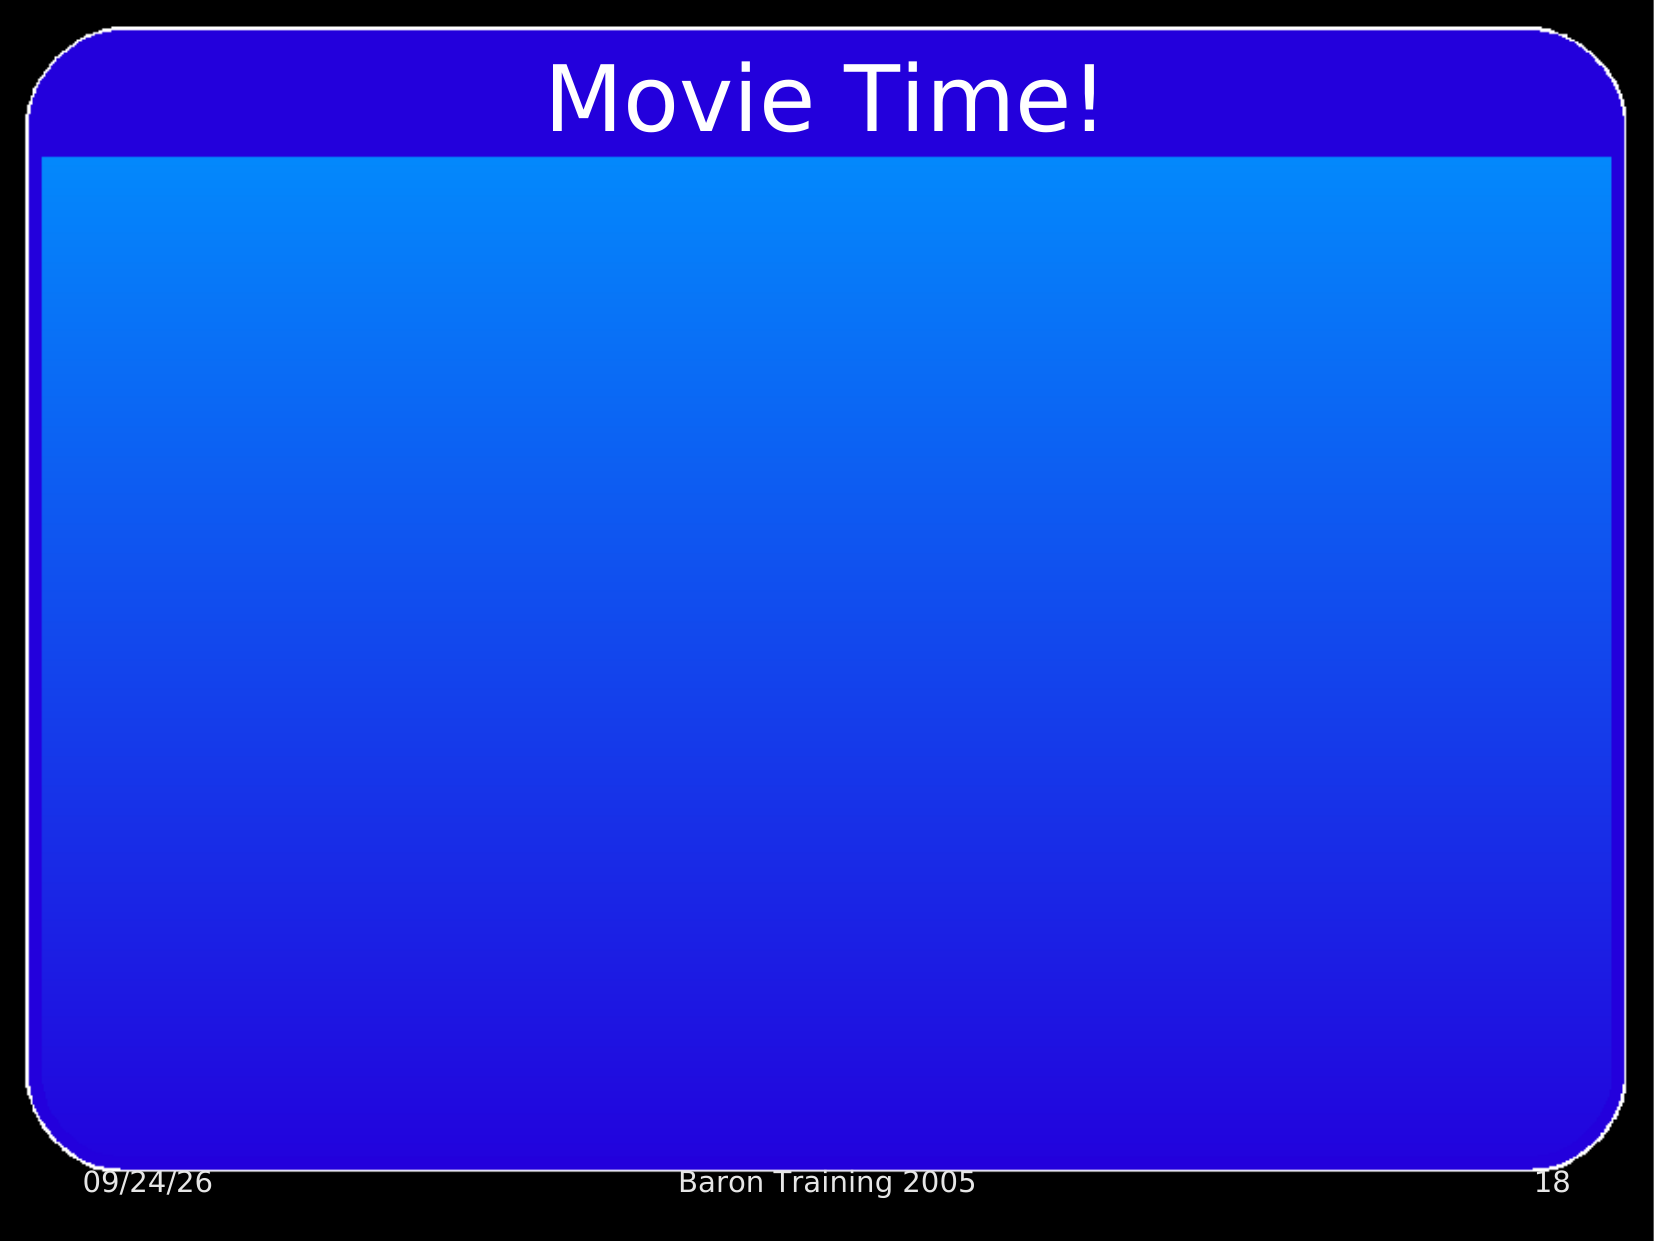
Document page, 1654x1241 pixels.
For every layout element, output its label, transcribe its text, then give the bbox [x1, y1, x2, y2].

picture [0, 0, 1654, 1241]
title Movie Time! [82, 46, 1571, 154]
